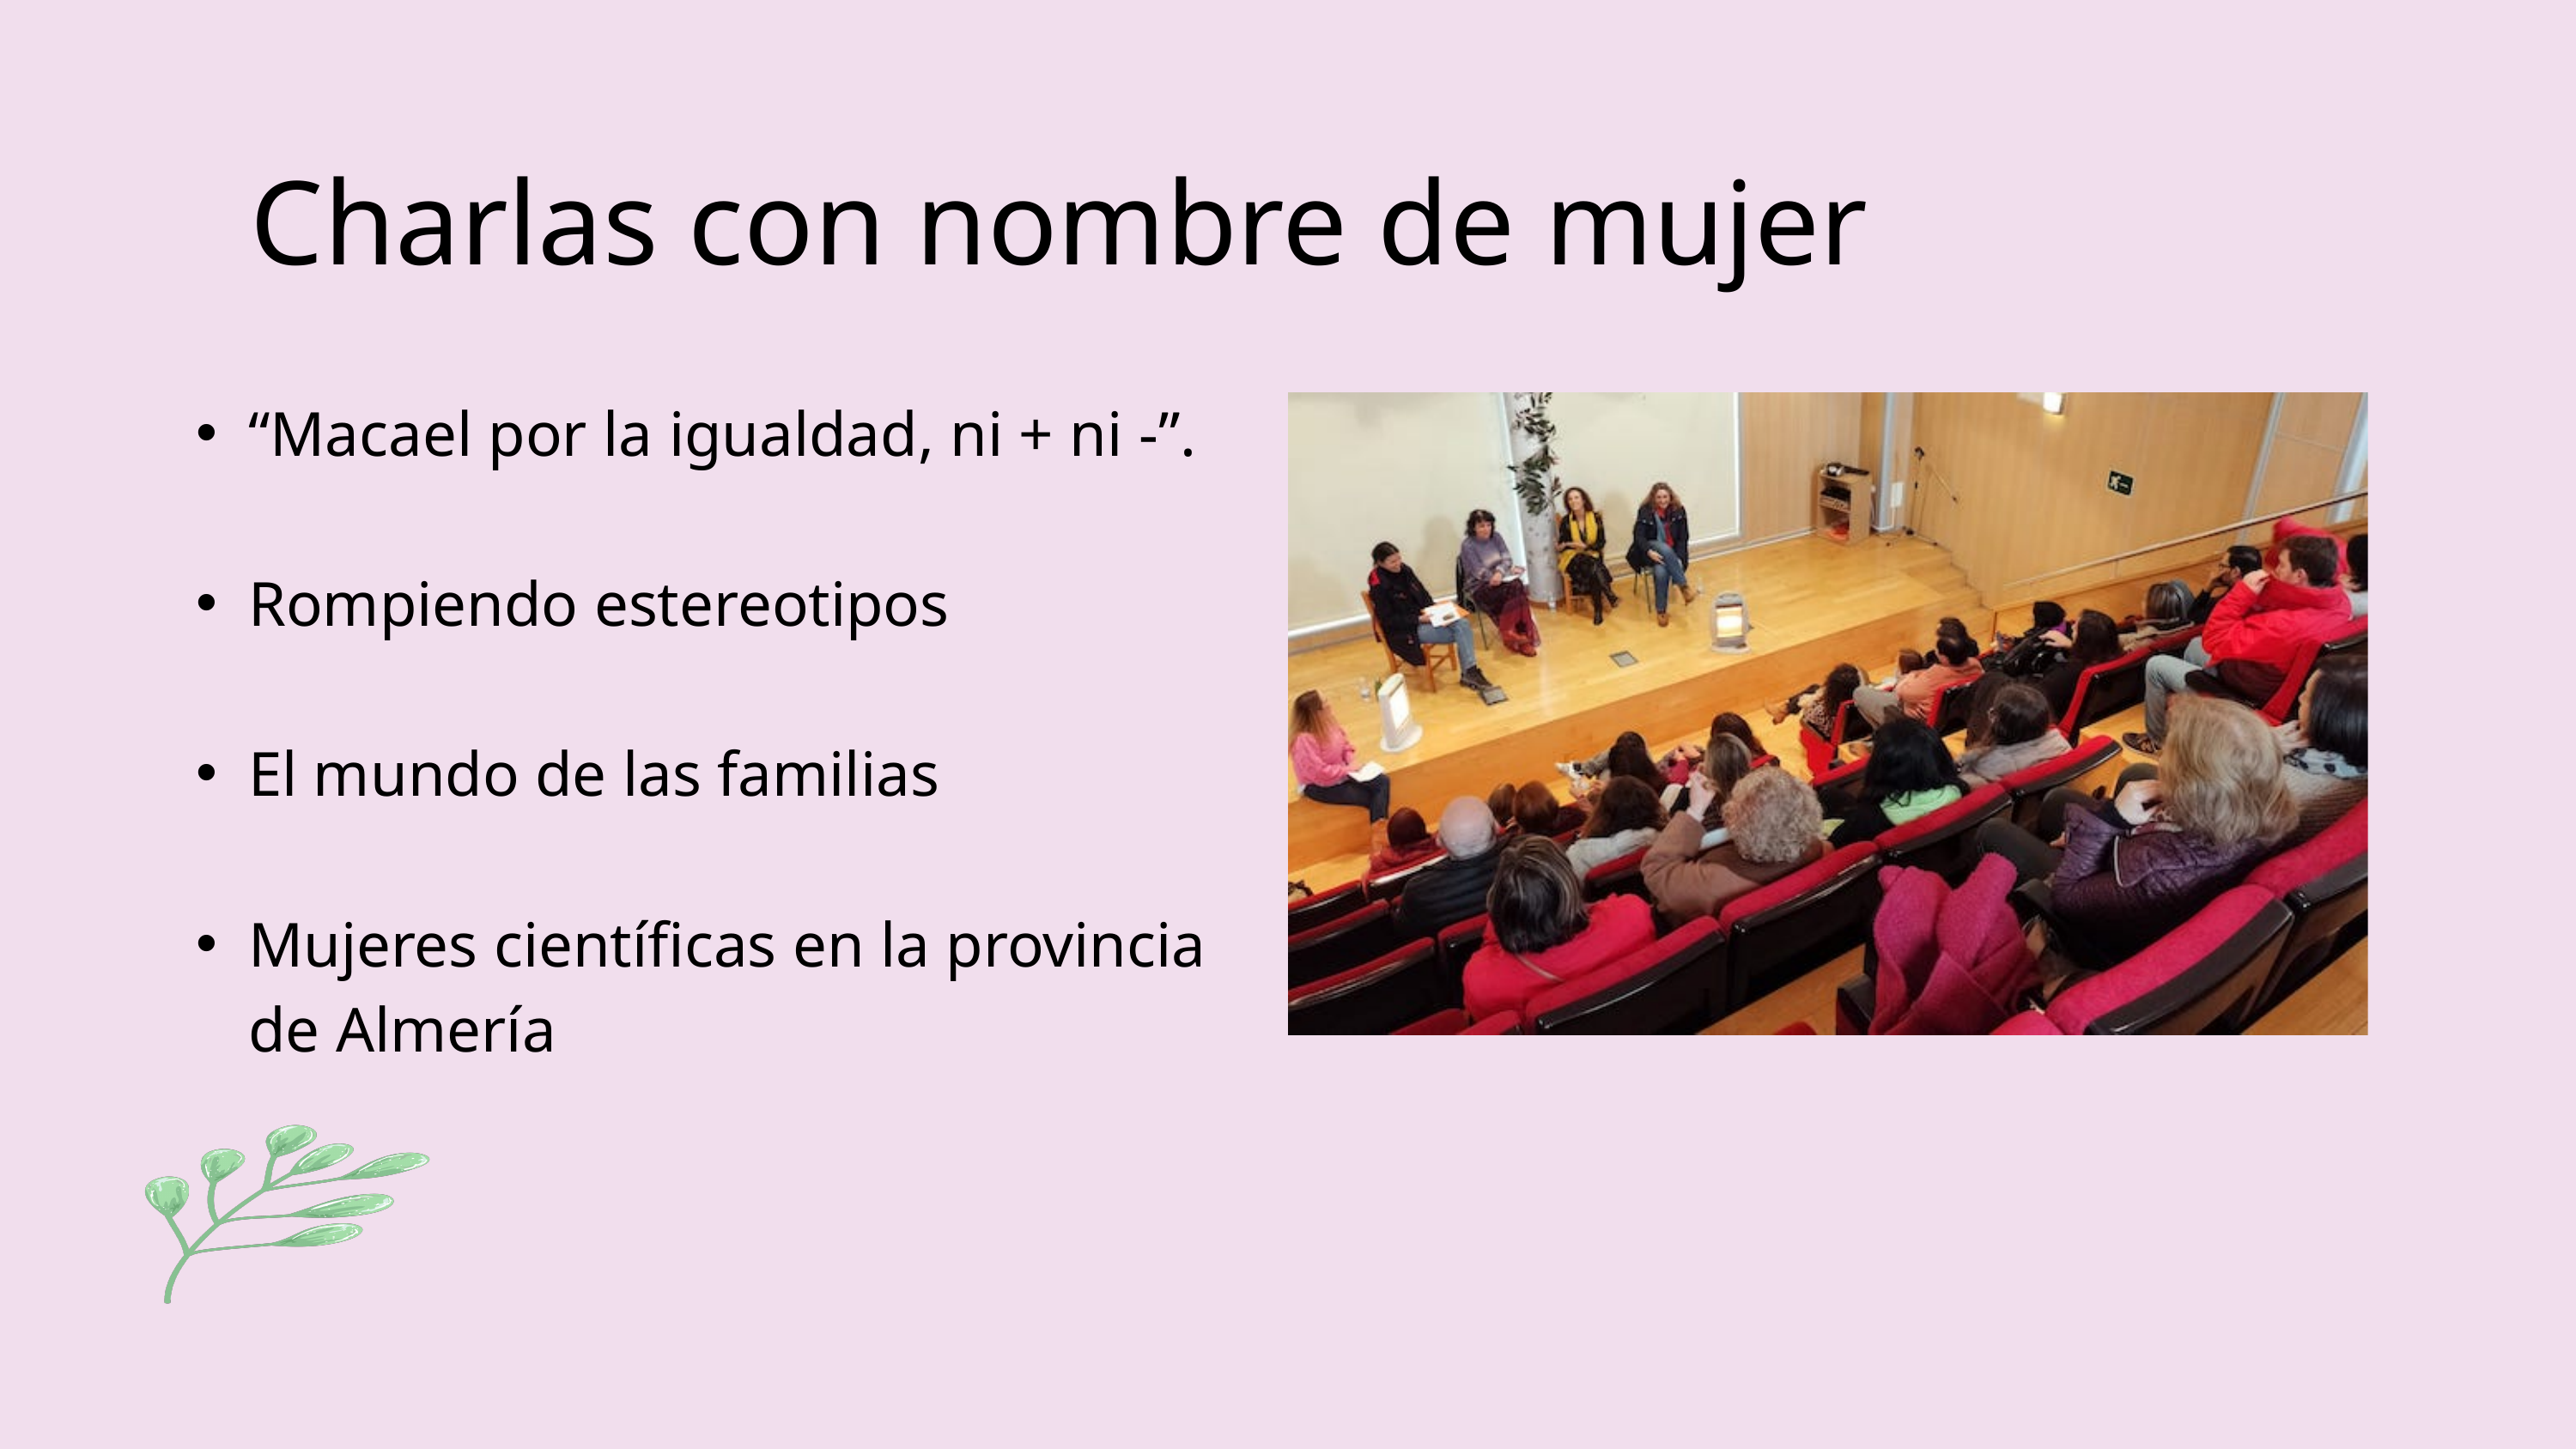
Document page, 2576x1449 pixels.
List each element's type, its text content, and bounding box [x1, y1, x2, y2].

text_box Charlas con nombre de mujer [144, 125, 1975, 288]
text_box “Macael por la igualdad, ni + ni -”. Rompiendo estereotipos El mundo de las familias Mujeres científicas en la provincia de Almería [144, 383, 1216, 1064]
text_box [1287, 392, 2368, 1035]
text_box [144, 1125, 430, 1304]
